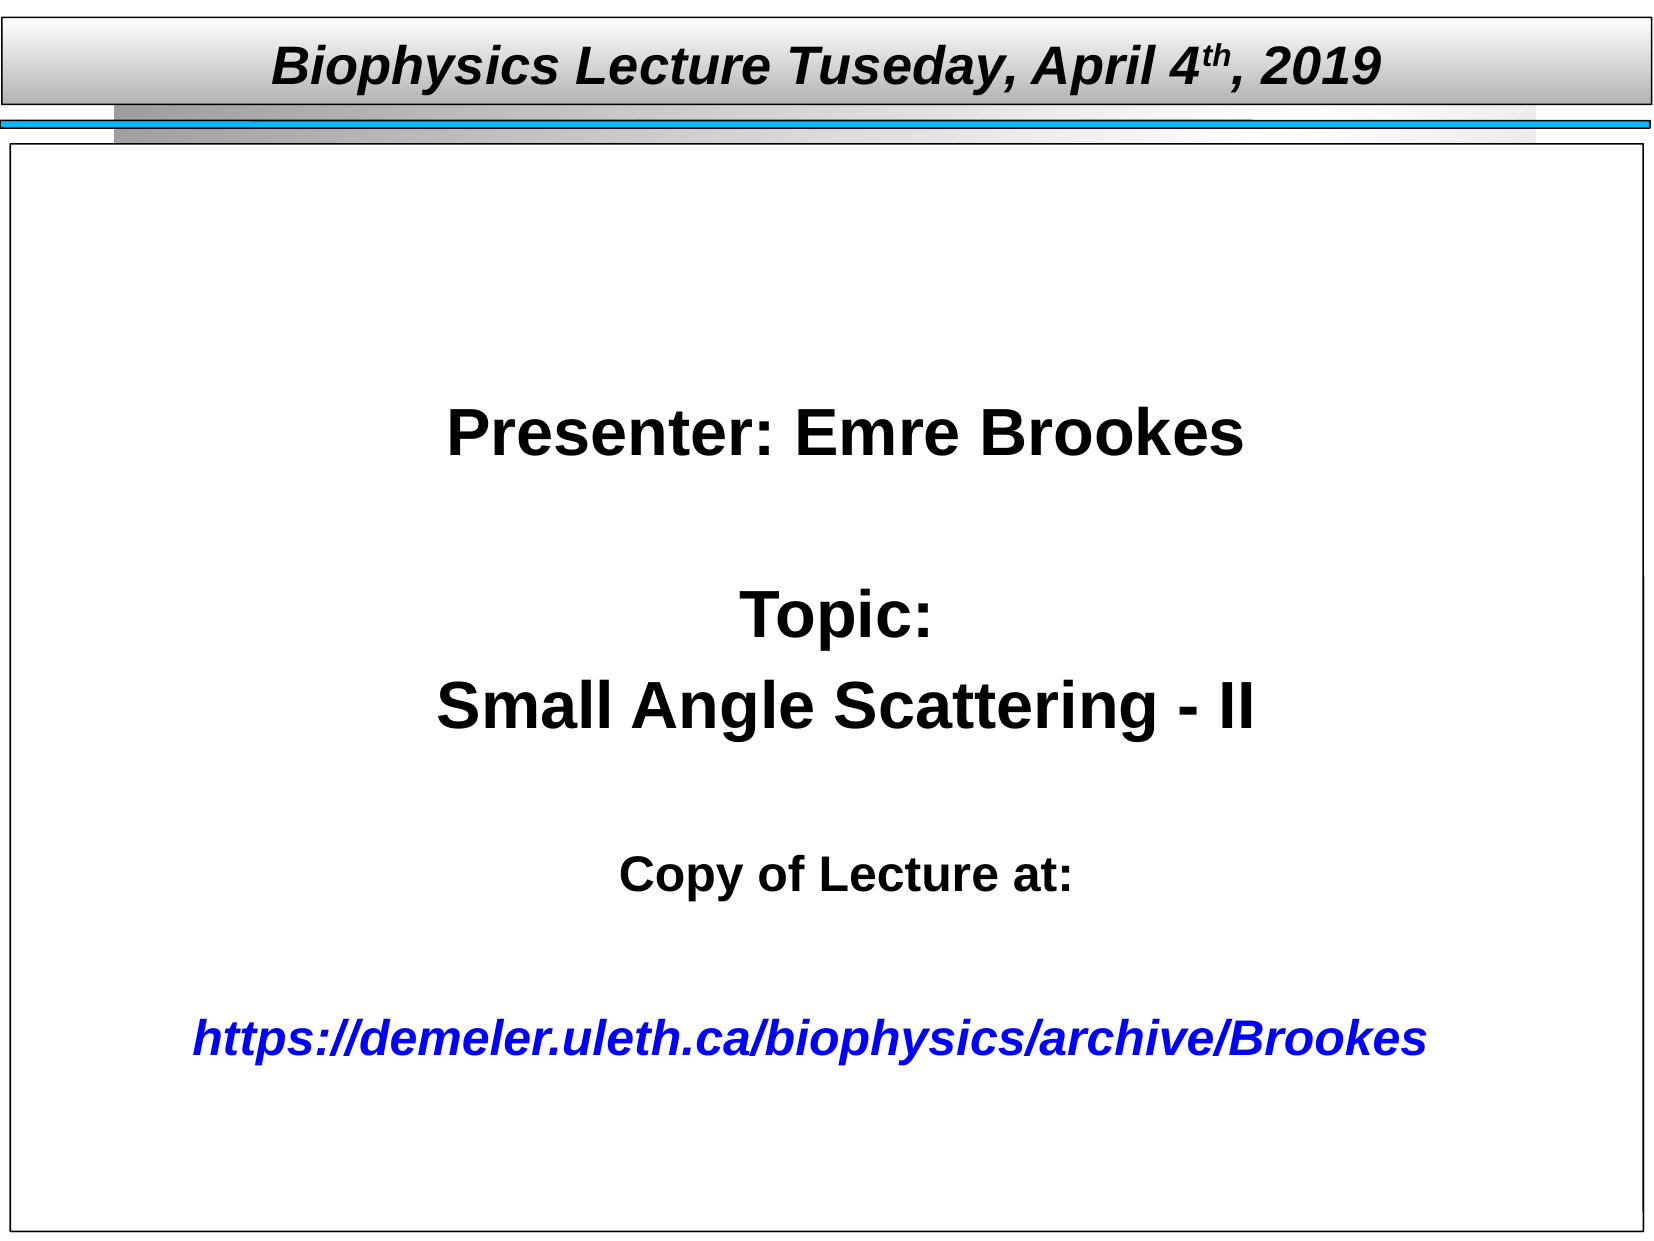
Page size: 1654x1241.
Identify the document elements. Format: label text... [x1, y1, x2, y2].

text_box Presenter: Emre Brookes Topic: Small Angle Scattering - II Copy of Lecture at: [78, 203, 1615, 1088]
text_box [0, 120, 1651, 129]
text_box Biophysics Lecture Tuseday, April 4th, 2019 [1, 17, 1652, 105]
text_box https://demeler.uleth.ca/biophysics/archive/Brookes [177, 1002, 1477, 1129]
text_box [10, 143, 1644, 1232]
